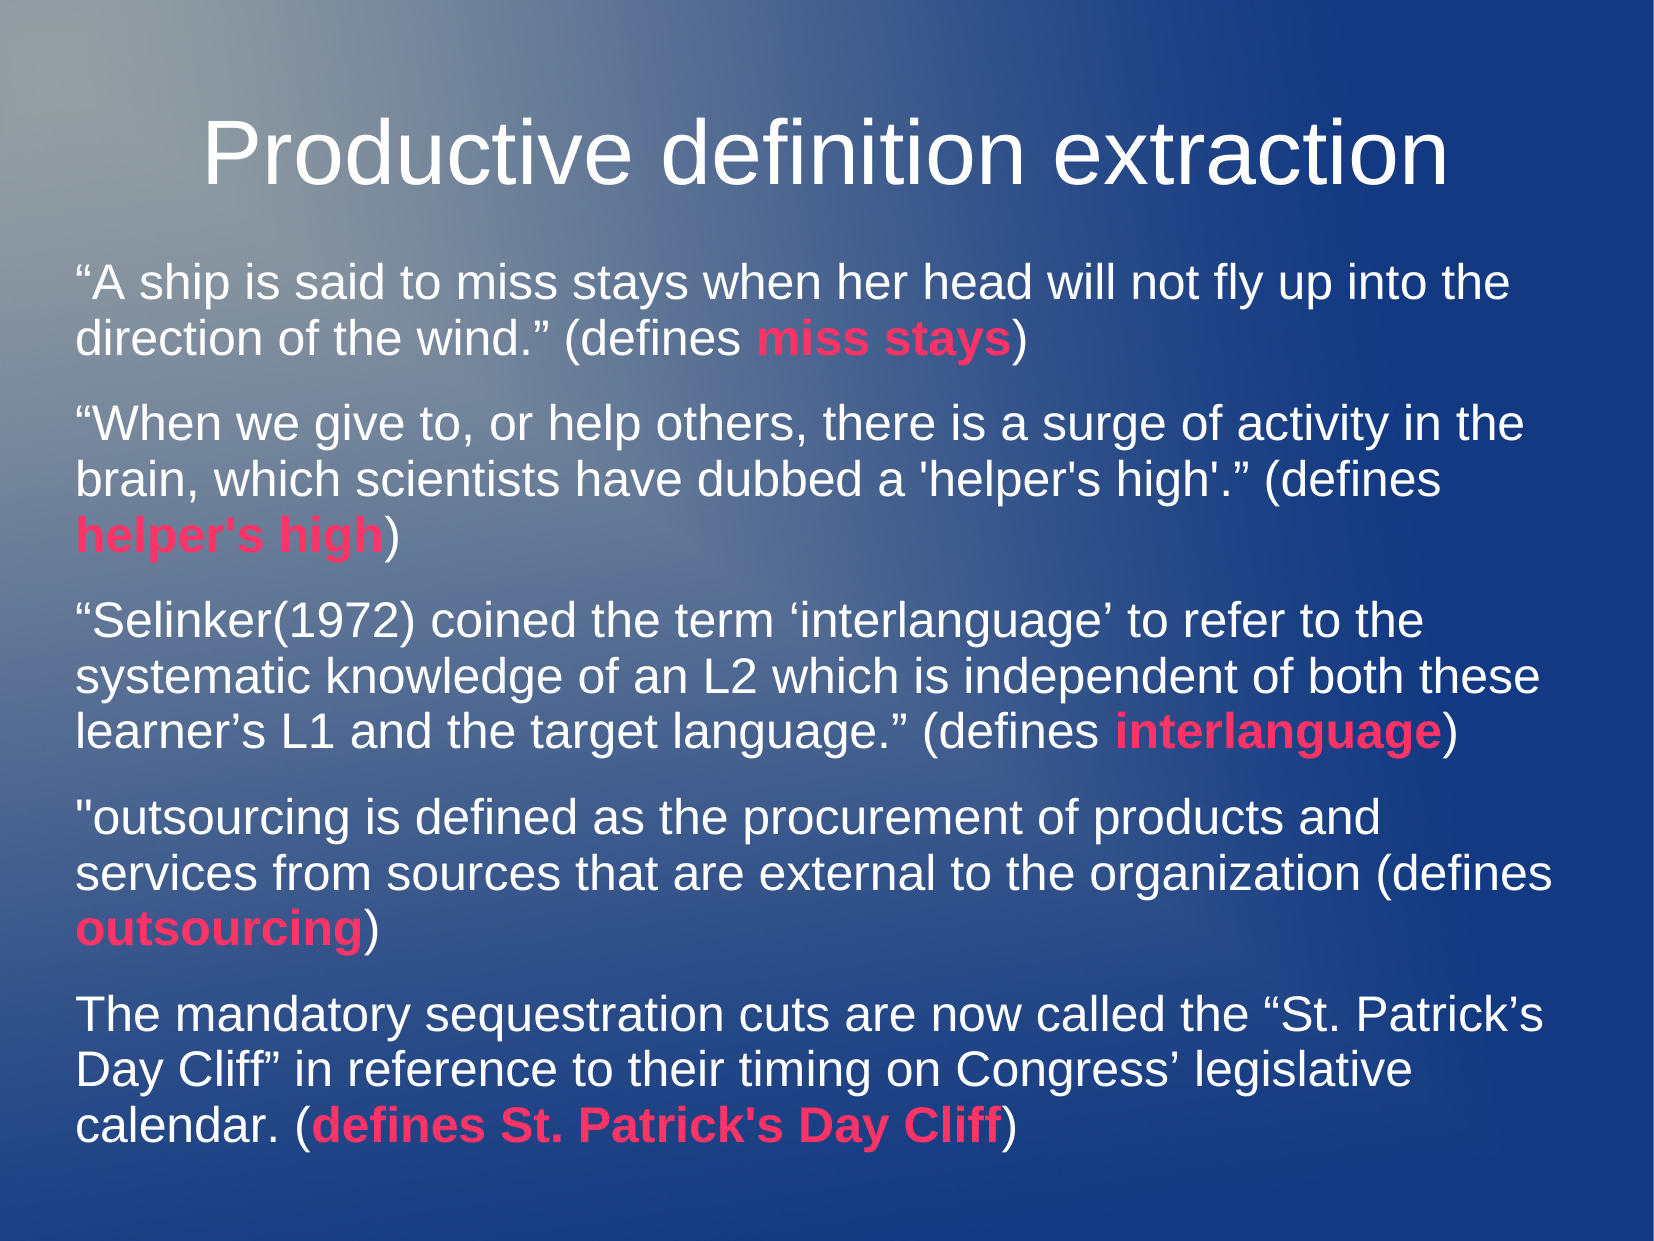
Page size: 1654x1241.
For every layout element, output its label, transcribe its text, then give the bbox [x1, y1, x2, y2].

picture [0, 0, 1654, 1241]
list “A ship is said to miss stays when her head will not fly up into the direction of the wind.” (defines miss stays) “When we give to, or help others, there is a surge of activity in the brain, which scientists have dubbed a 'helper's high'.” (defines helper's high) “Selinker(1972) coined the term ‘interlanguage’ to refer to the systematic knowledge of an L2 which is independent of both these learner’s L1 and the target language.” (defines interlanguage) "outsourcing is defined as the procurement of products and services from sources that are external to the organization (defines outsourcing) The mandatory sequestration cuts are now called the “St. Patrick’s Day Cliff” in reference to their timing on Congress’ legislative calendar. (defines St. Patrick's Day Cliff) [75, 254, 1564, 1241]
title Productive definition extraction [82, 49, 1571, 257]
